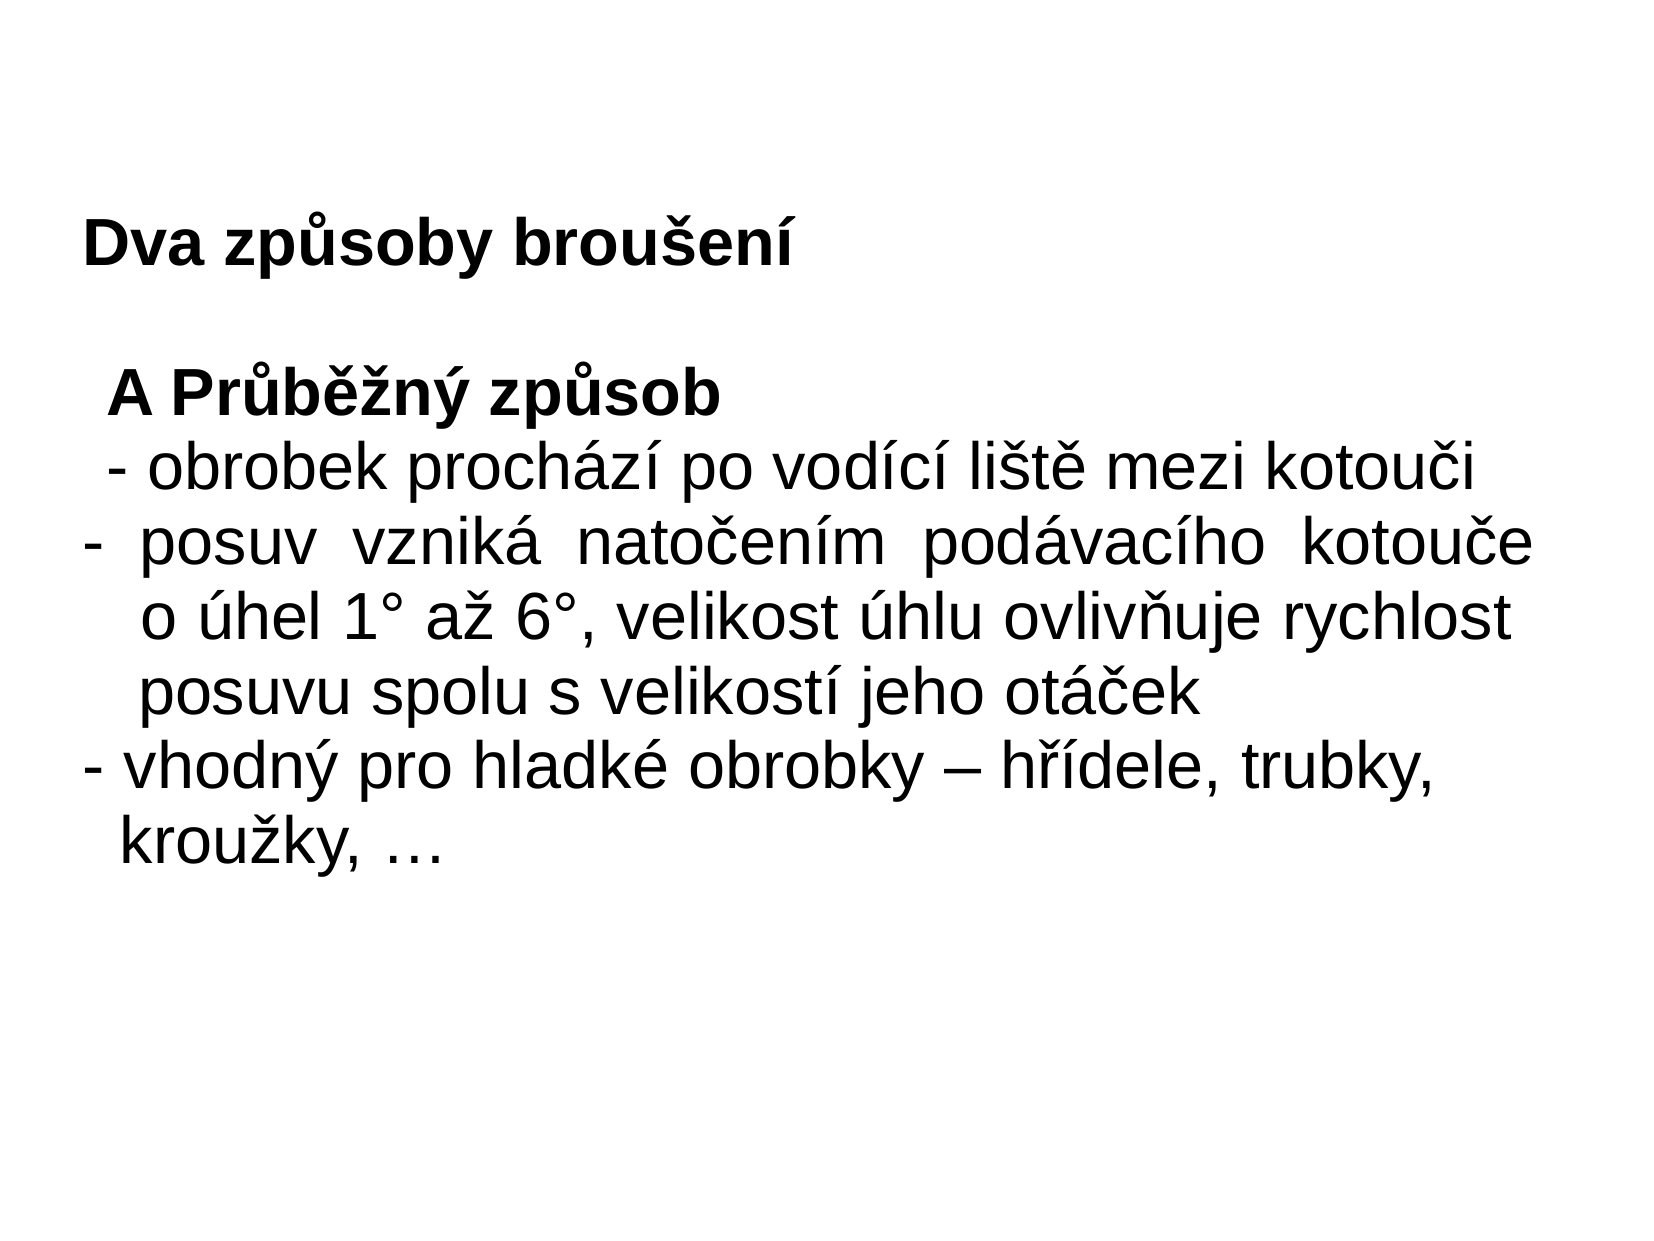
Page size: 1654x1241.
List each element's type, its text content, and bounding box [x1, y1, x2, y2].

subtitle Dva způsoby broušení A Průběžný způsob - obrobek prochází po vodící liště mezi kotouči - posuv vzniká natočením podávacího kotouče o úhel 1° až 6°, velikost úhlu ovlivňuje rychlost posuvu spolu s velikostí jeho otáček - vhodný pro hladké obrobky – hřídele, trubky, kroužky, … [82, 56, 1571, 1102]
